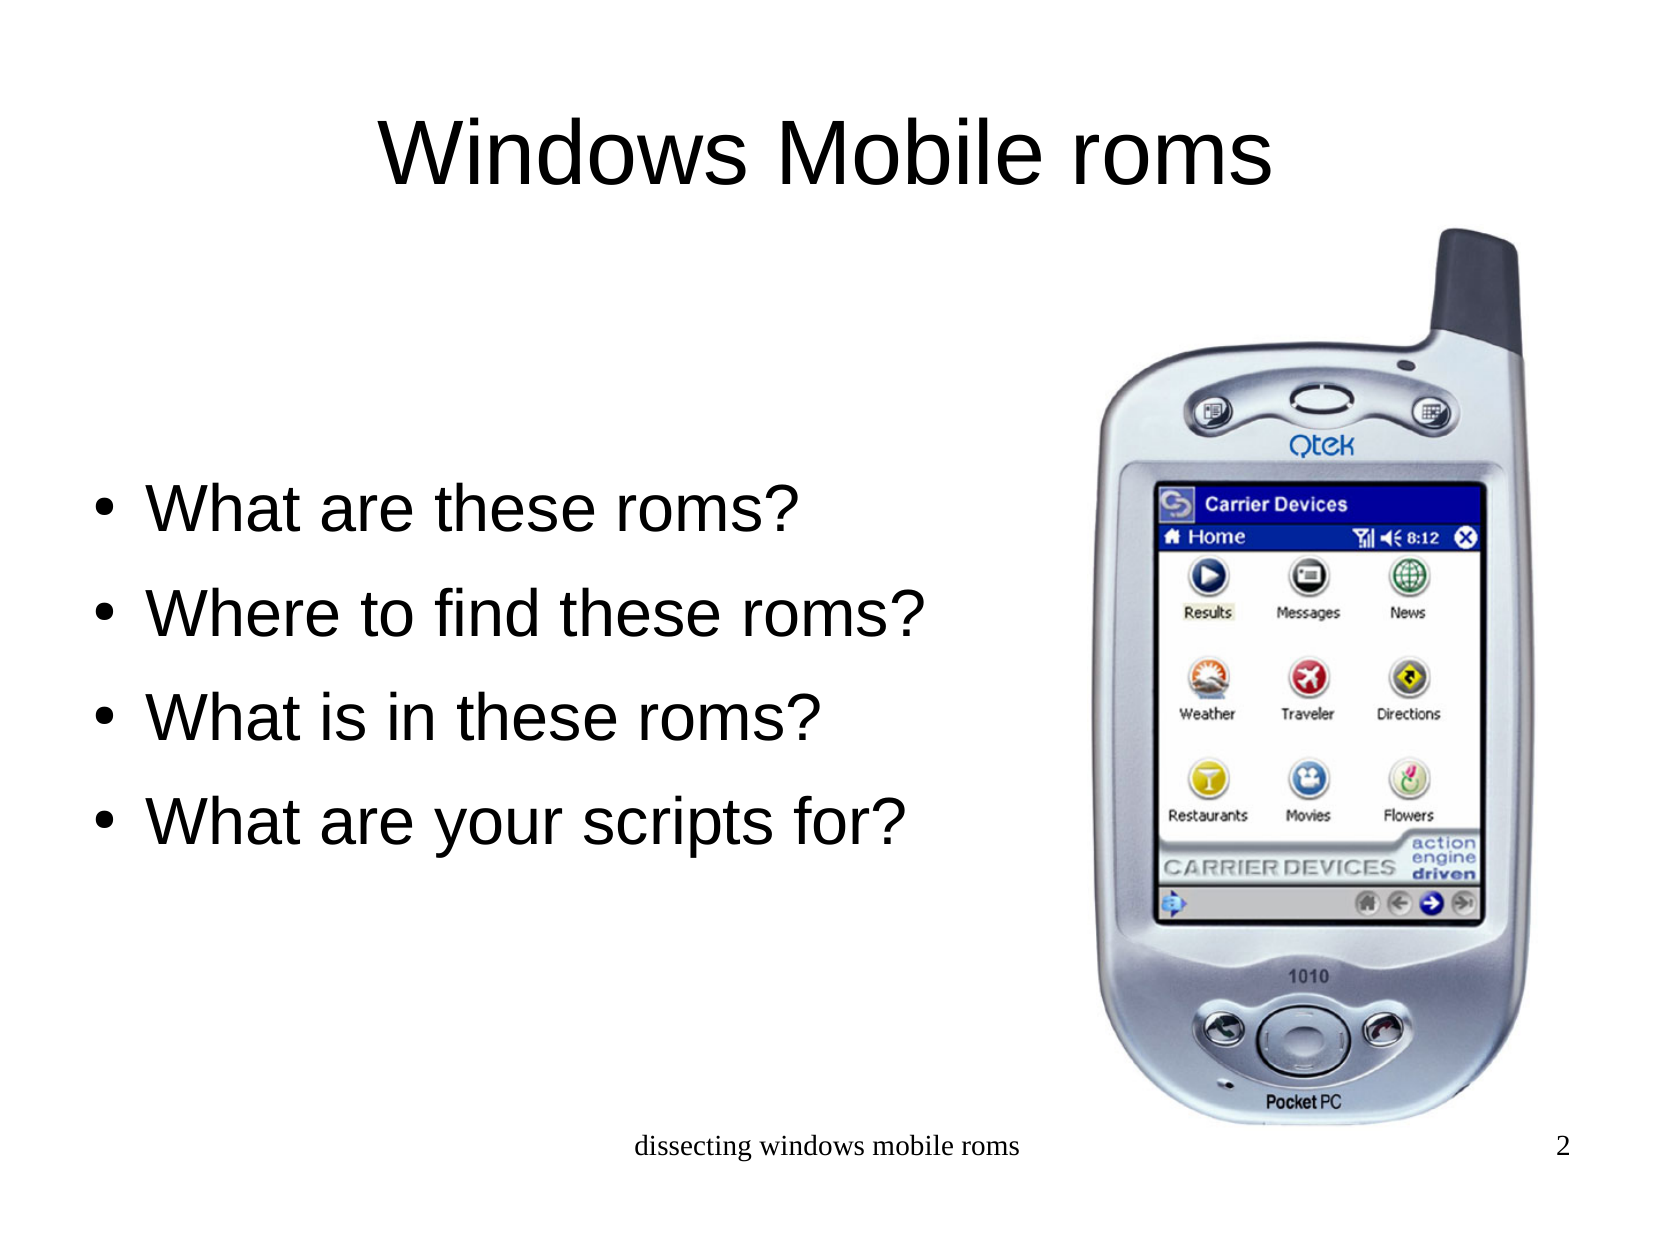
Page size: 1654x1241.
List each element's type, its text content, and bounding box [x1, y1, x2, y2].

picture [1087, 224, 1538, 1132]
title Windows Mobile roms [82, 49, 1571, 257]
list What are these roms? Where to find these roms? What is in these roms? What are your scripts for? [75, 471, 1051, 1013]
